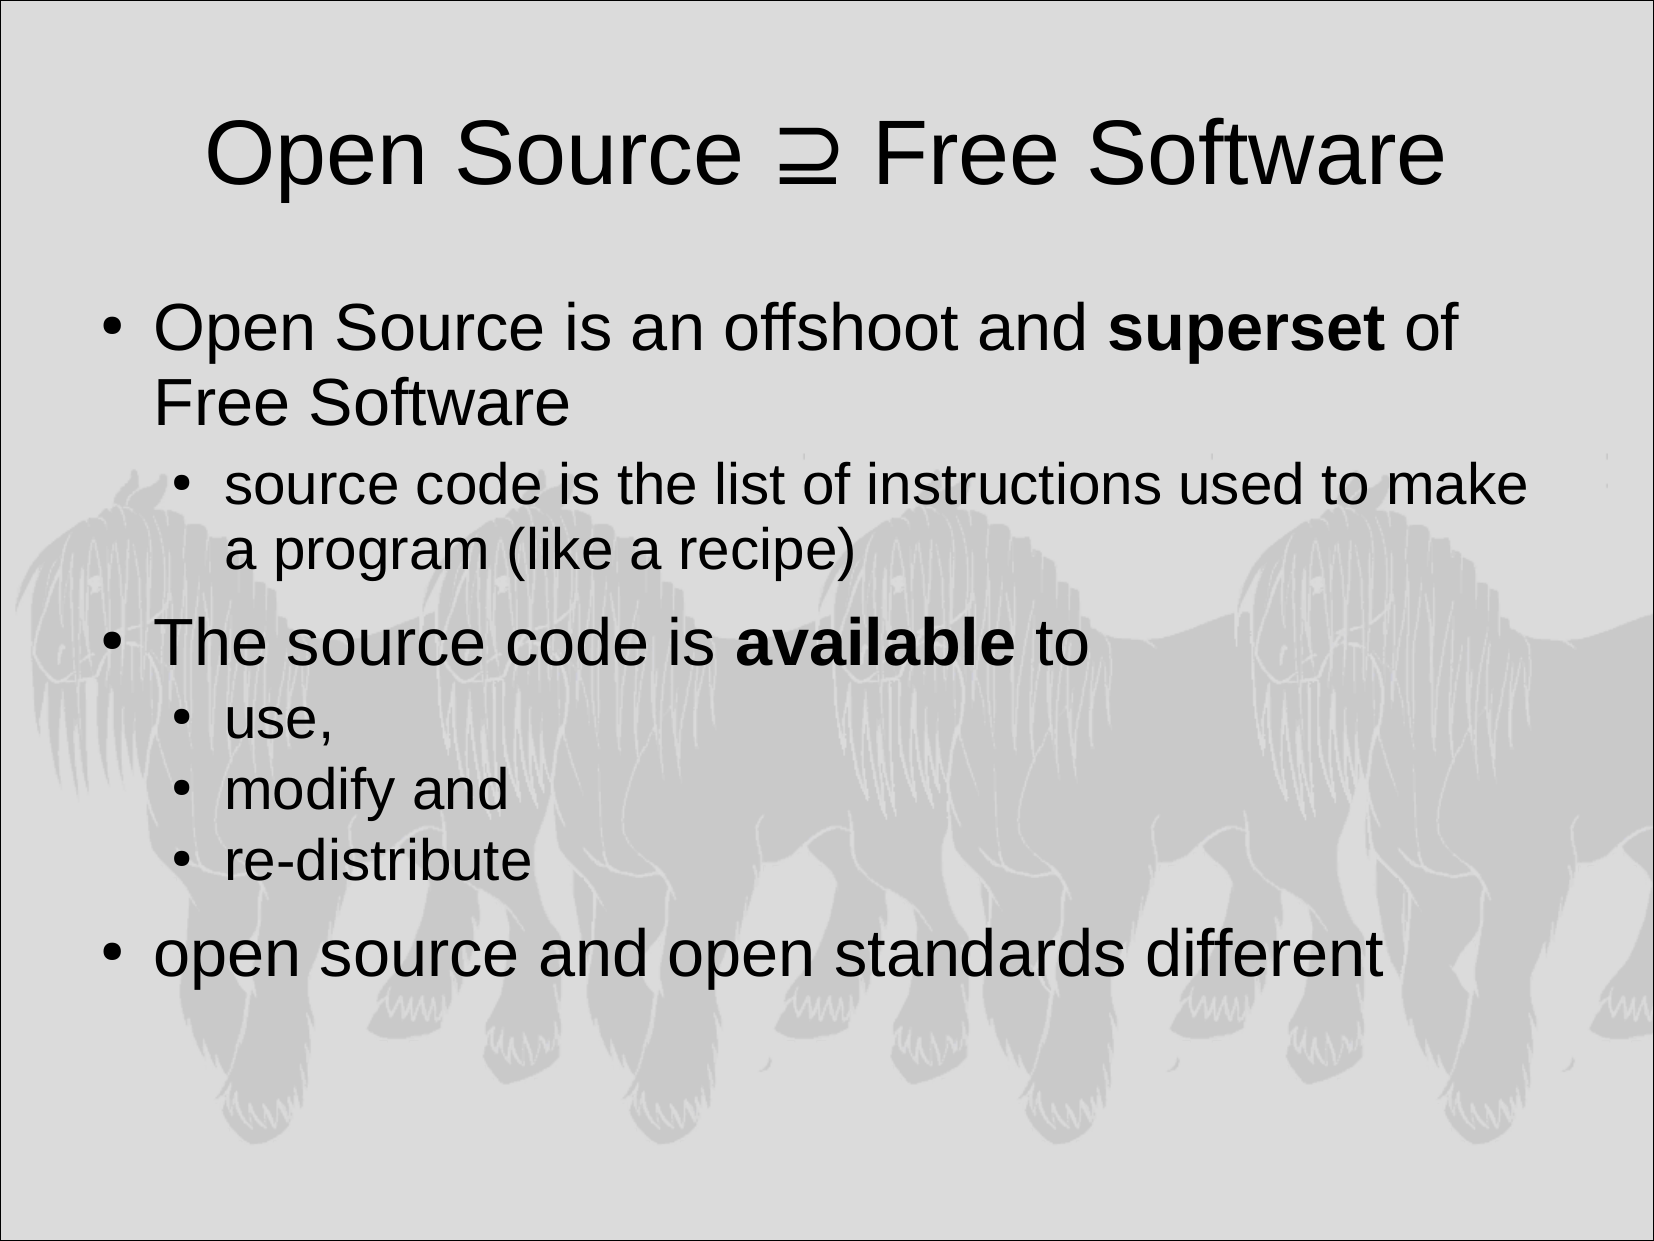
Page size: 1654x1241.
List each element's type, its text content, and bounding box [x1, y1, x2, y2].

list Open Source is an offshoot and superset of Free Software source code is the list of instructions used to make a program (like a recipe) The source code is available to use, modify and re-distribute open source and open standards different [82, 290, 1571, 1094]
title Open Source ⊇ Free Software [82, 49, 1571, 257]
